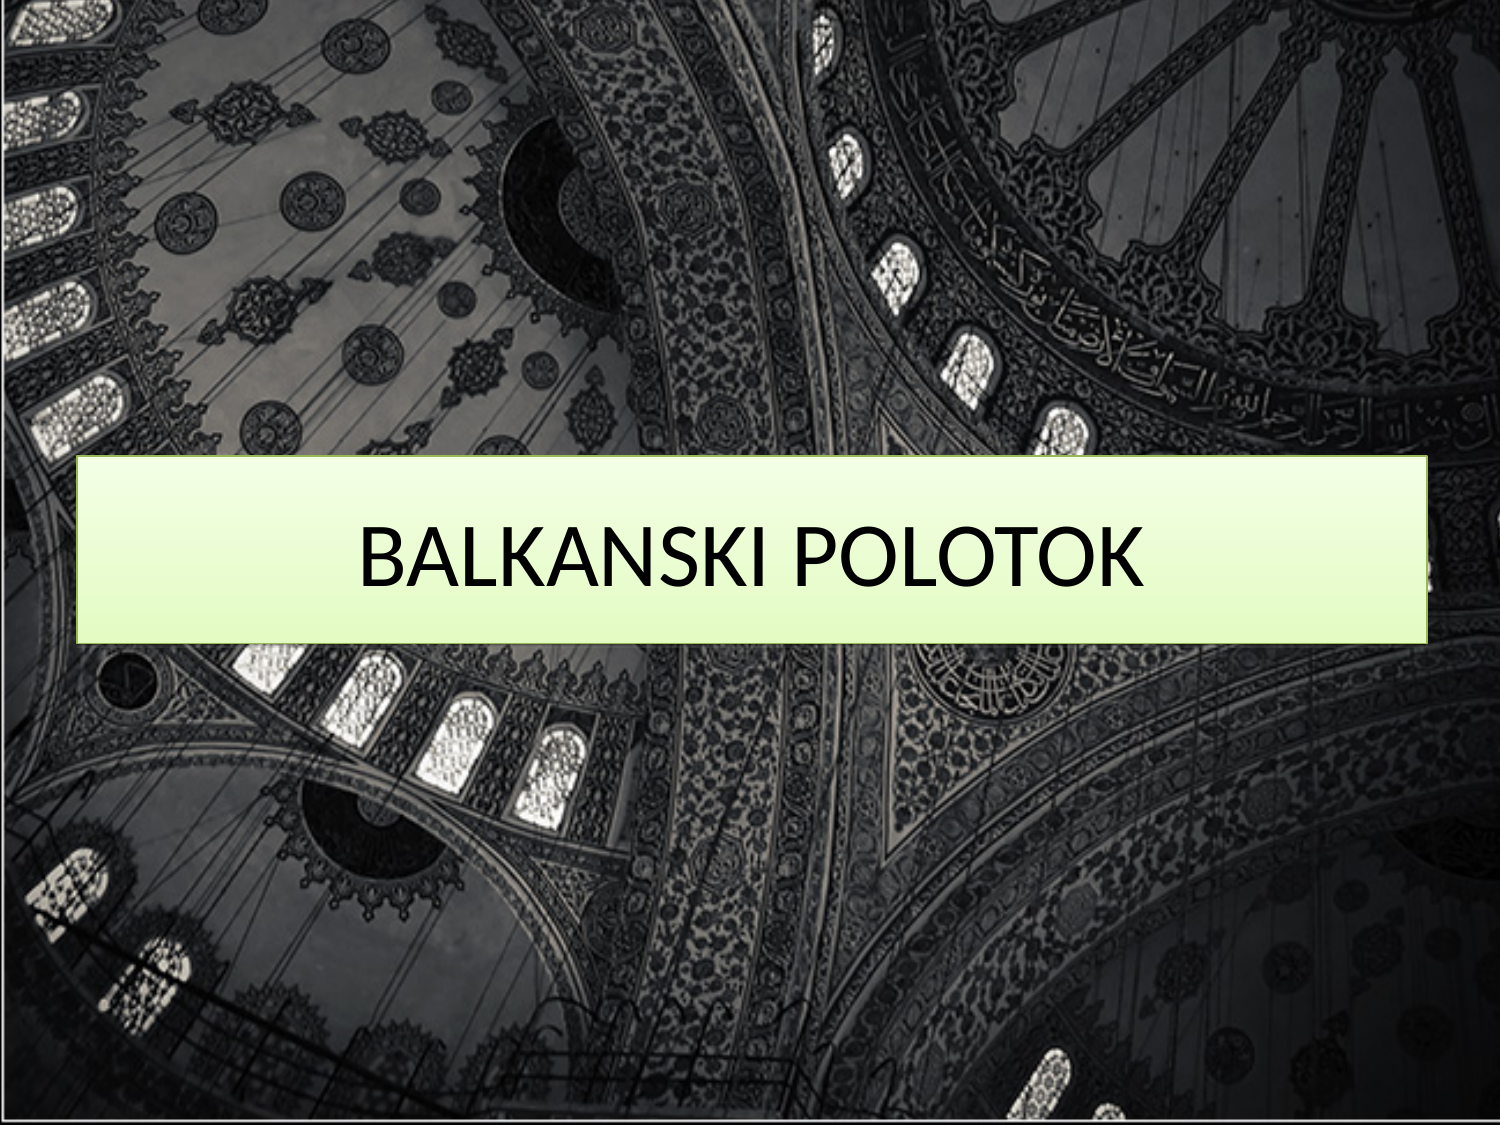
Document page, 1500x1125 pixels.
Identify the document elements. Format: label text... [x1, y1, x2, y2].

picture [0, 0, 1500, 1125]
title BALKANSKI POLOTOK [76, 456, 1427, 644]
